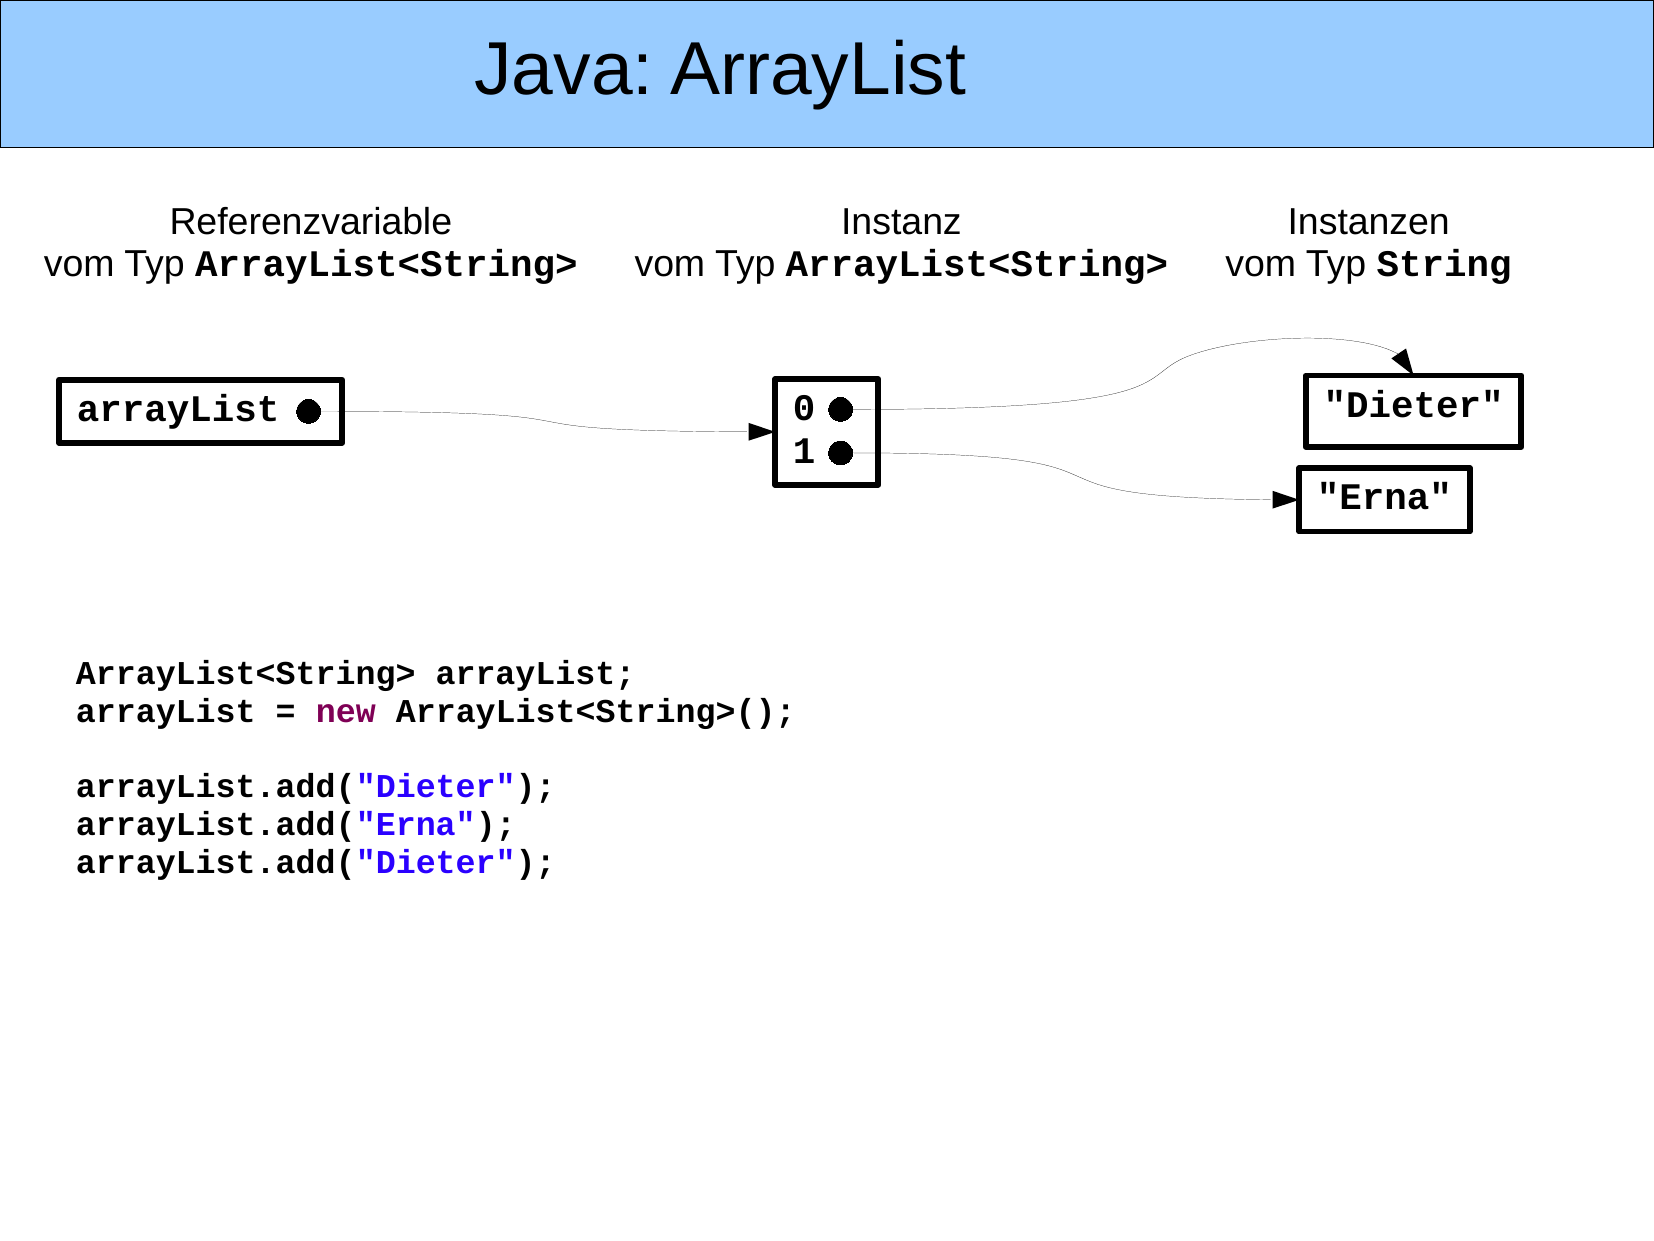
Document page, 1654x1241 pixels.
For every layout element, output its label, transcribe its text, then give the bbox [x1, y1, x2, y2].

text_box Referenzvariable vom Typ ArrayList<String> [29, 193, 591, 296]
text_box ArrayList<String> arrayList; arrayList = new ArrayList<String>(); arrayList.add("Dieter"); arrayList.add("Erna"); arrayList.add("Dieter"); [61, 649, 1131, 975]
text_box [828, 441, 853, 465]
text_box [296, 399, 321, 424]
text_box "Erna" [1299, 468, 1470, 532]
text_box Instanzen vom Typ String [1210, 193, 1527, 296]
text_box "Dieter" [1305, 375, 1522, 447]
text_box 0 1 [775, 379, 879, 485]
text_box Java: ArrayList [459, 19, 982, 119]
text_box [828, 397, 853, 422]
text_box [0, 0, 1654, 148]
text_box arrayList [59, 379, 343, 443]
text_box Instanz vom Typ ArrayList<String> [619, 193, 1182, 296]
